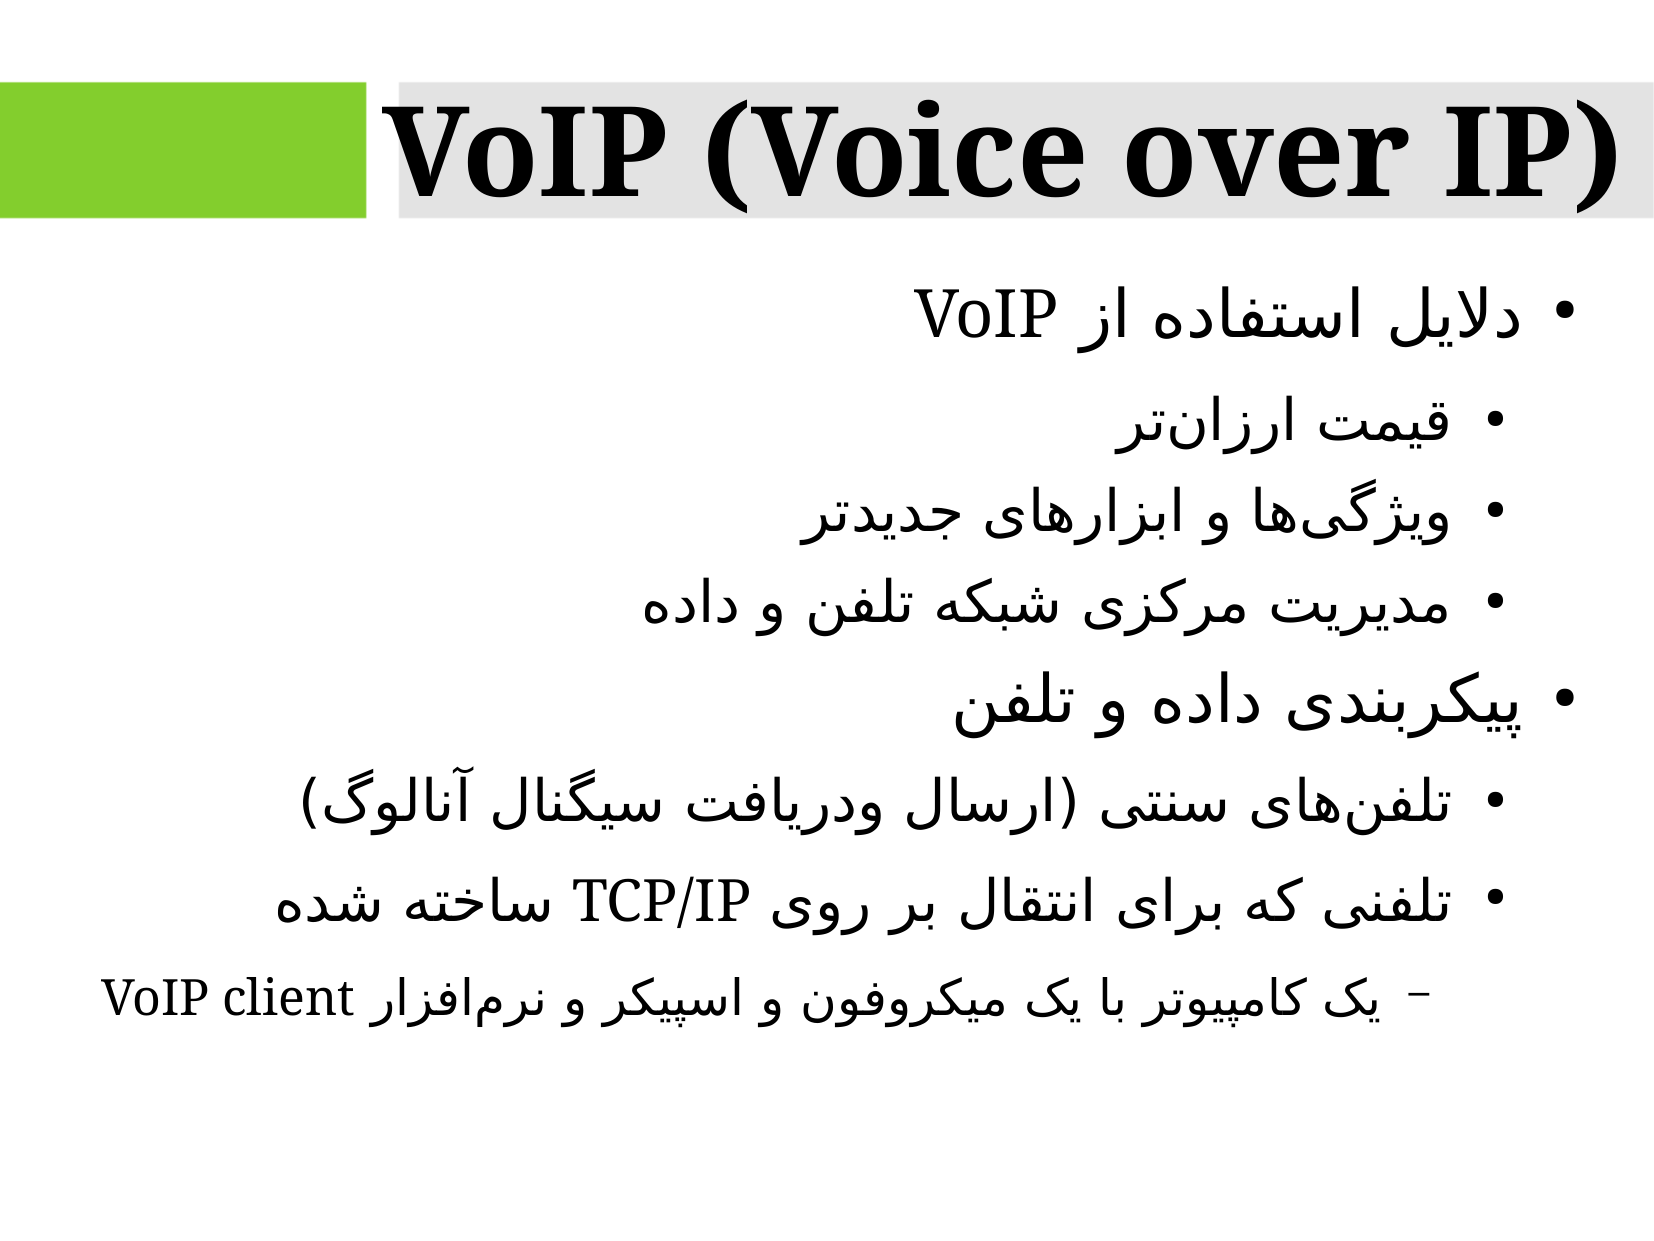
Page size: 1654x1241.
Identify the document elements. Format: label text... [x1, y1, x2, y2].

picture [0, 0, 1654, 1241]
title VoIP (Voice over IP) [313, 47, 1625, 250]
list دلایل استفاده از VoIP قیمت ارزان‌تر ویژگی‌ها و ابزارهای جدیدتر مدیریت مرکزی شبکه تلفن و داده پیکربندی داده و تلفن تلفن‌های سنتی (ارسال ودریافت سیگنال آنالوگ) تلفنی که برای انتقال بر روی TCP/IP ساخته شده یک کامپیوتر با یک میکروفون و اسپیکر و نرم‌افزار VoIP client [82, 265, 1595, 1152]
